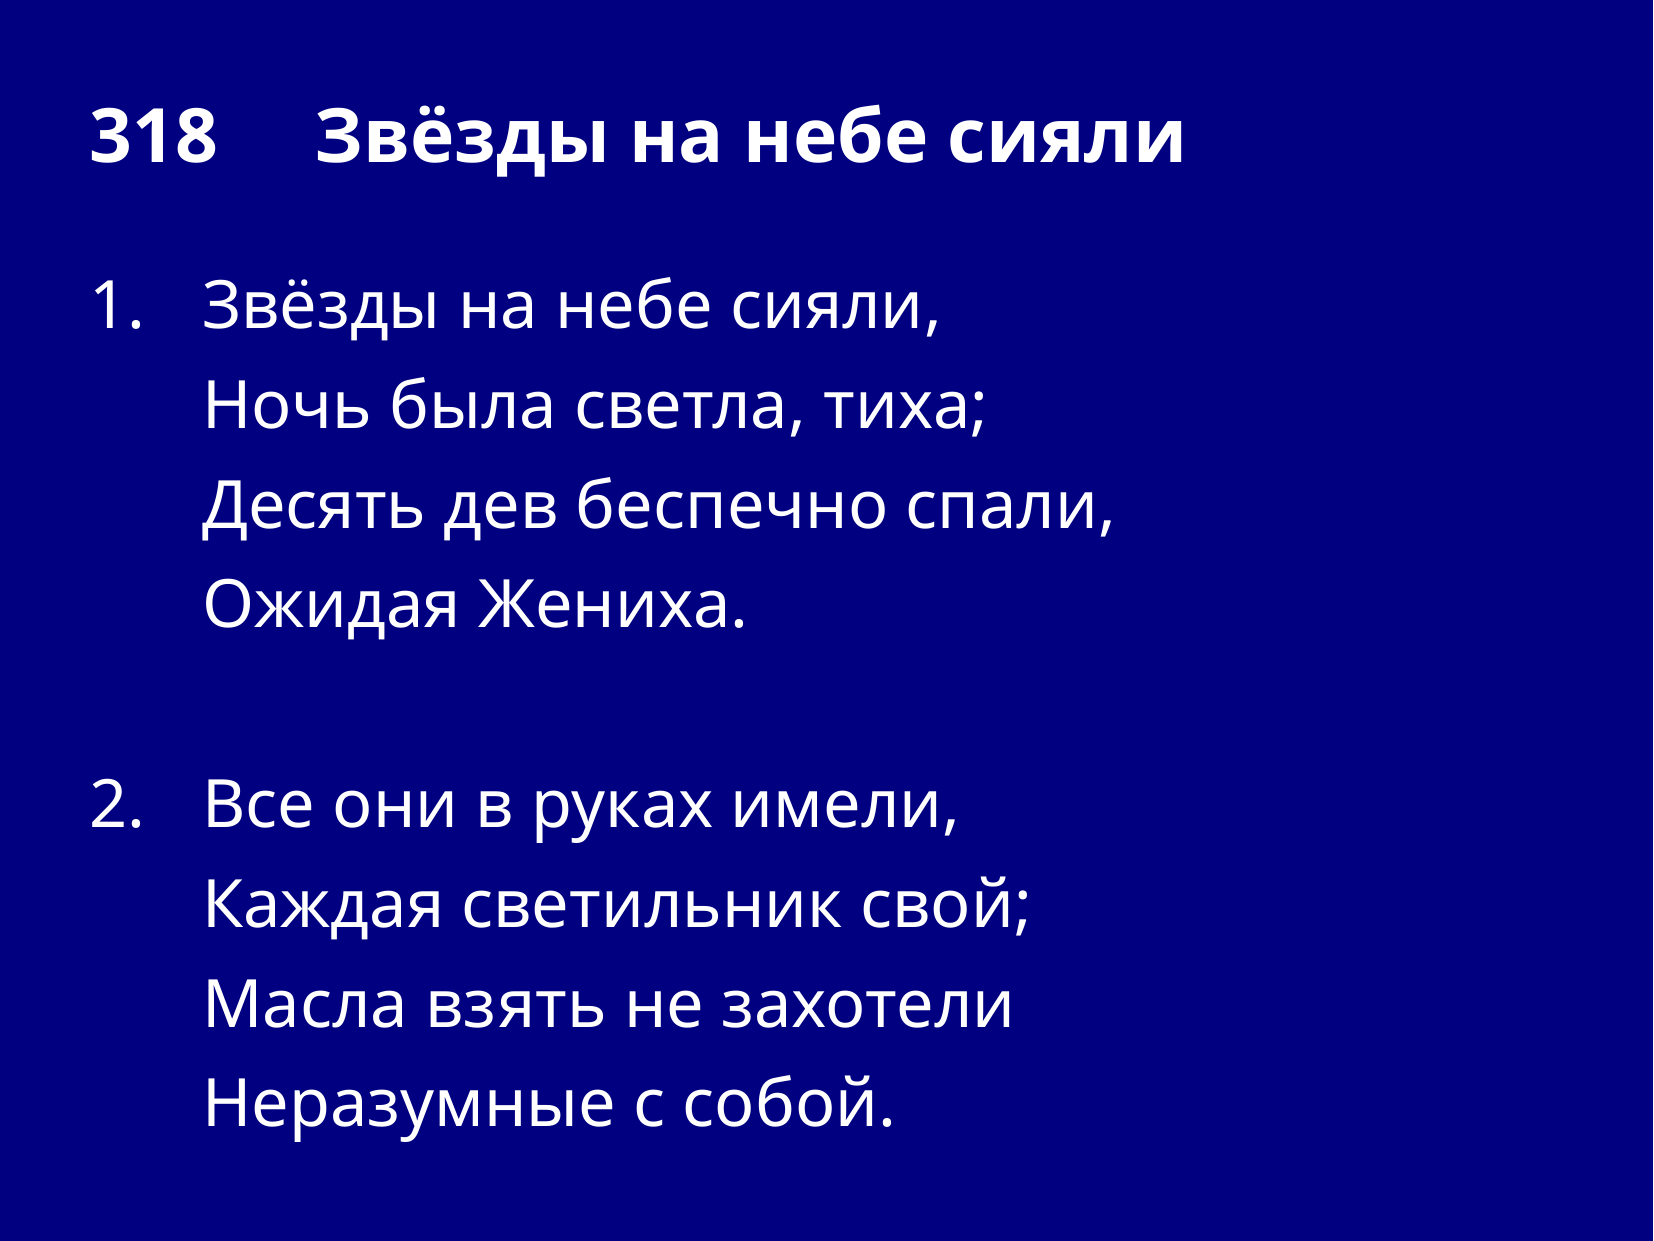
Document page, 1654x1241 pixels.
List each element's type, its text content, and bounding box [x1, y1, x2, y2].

text_box 1. Звёзды на небе сияли, Ночь была светла, тиха; Десять дев беспечно спали, Ожидая Жениха. 2. Все они в руках имели, Каждая светильник свой; Масла взять не захотели Неразумные с собой. [75, 188, 1576, 1163]
text_box 318 Звёзды на небе сияли [75, 75, 1576, 188]
